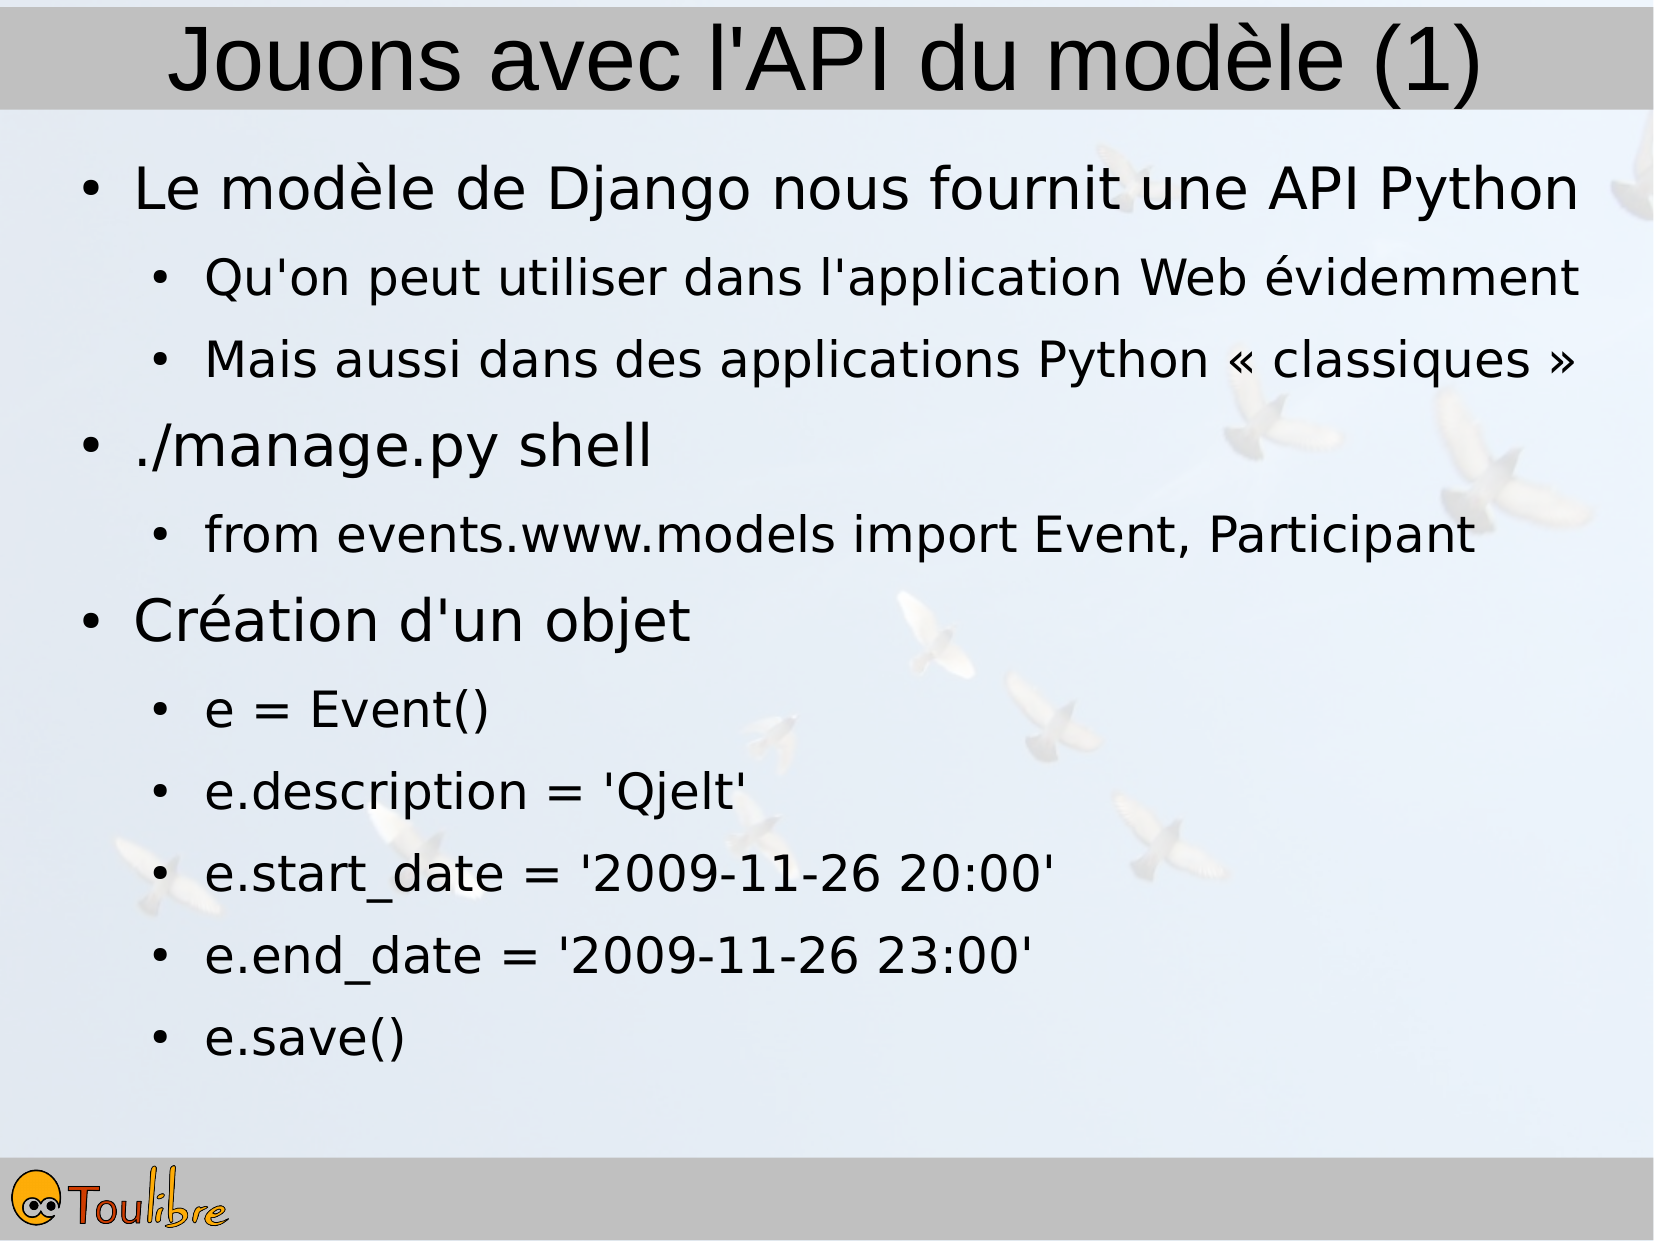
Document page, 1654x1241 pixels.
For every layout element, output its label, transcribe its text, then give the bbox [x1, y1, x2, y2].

picture [11, 1165, 229, 1228]
title Jouons avec l'API du modèle (1) [0, 7, 1654, 110]
list Le modèle de Django nous fournit une API Python Qu'on peut utiliser dans l'application Web évidemment Mais aussi dans des applications Python « classiques » ./manage.py shell from events.www.models import Event, Participant Création d'un objet e = Event() e.description = 'Qjelt' e.start_date = '2009-11-26 20:00' e.end_date = '2009-11-26 23:00' e.save() [62, 155, 1621, 1109]
